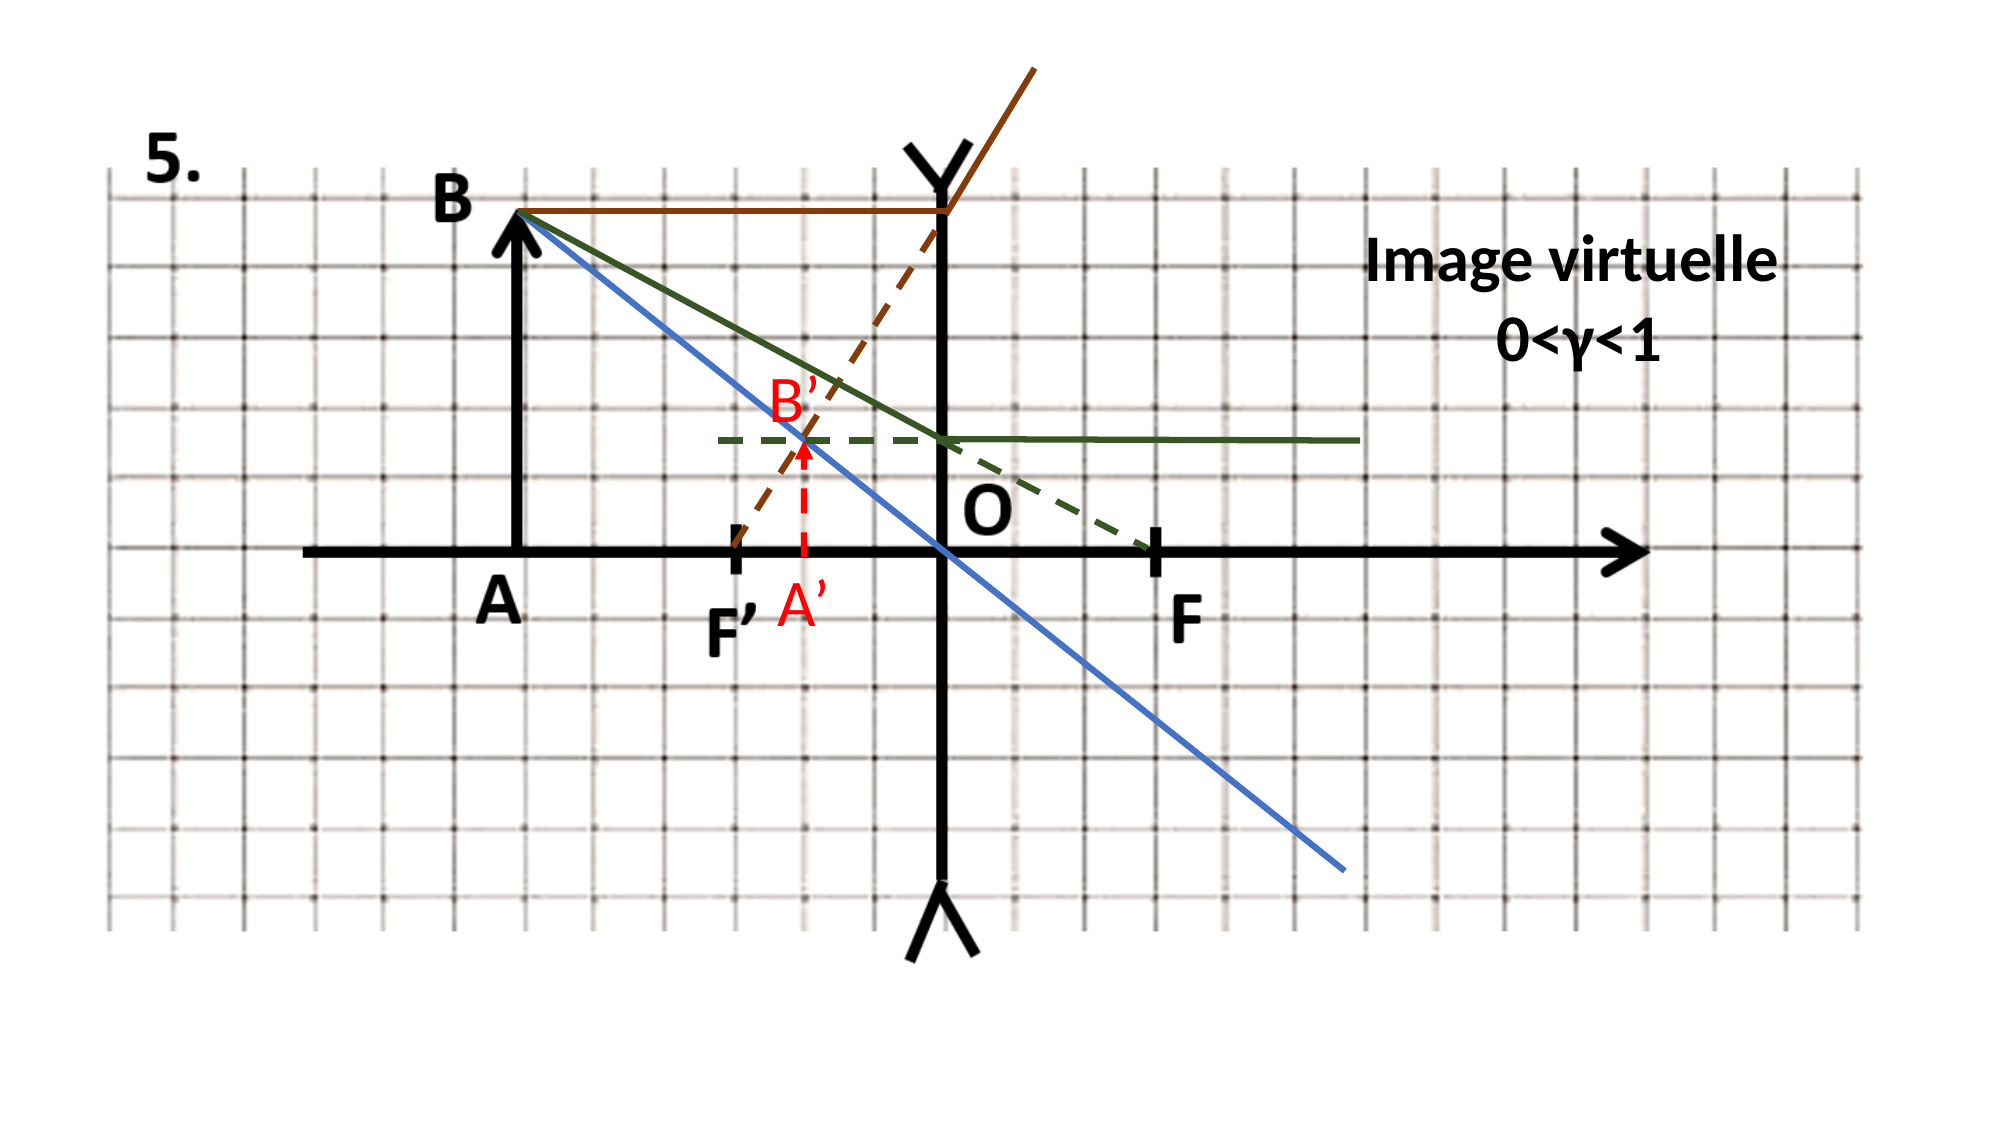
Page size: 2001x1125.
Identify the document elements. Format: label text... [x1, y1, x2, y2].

picture [555, 235, 764, 393]
picture [101, 125, 1881, 969]
text_box A’ [762, 552, 846, 647]
text_box B’ [753, 348, 836, 444]
text_box Image virtuelle 0<γ<1 [1349, 206, 1810, 382]
